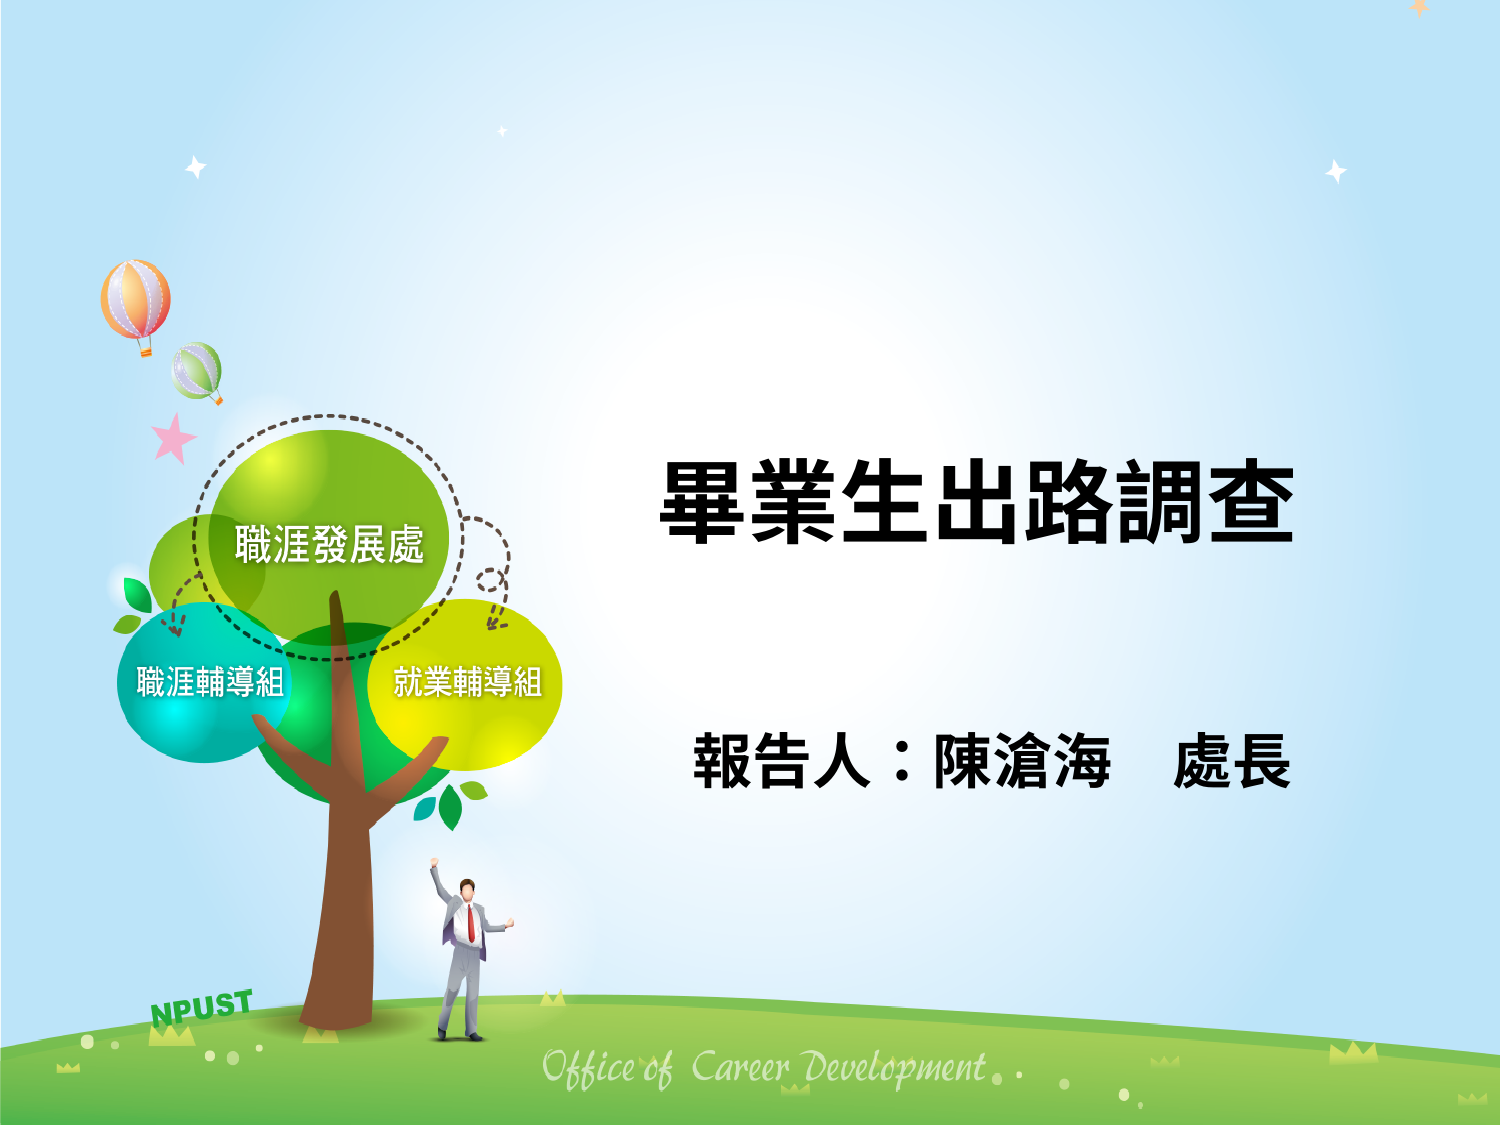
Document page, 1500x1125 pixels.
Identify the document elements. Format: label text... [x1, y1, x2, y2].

picture [0, 0, 1500, 1125]
subtitle 報告人：陳滄海 處長 [572, 716, 1412, 804]
title 畢業生出路調查 [431, 302, 1500, 697]
